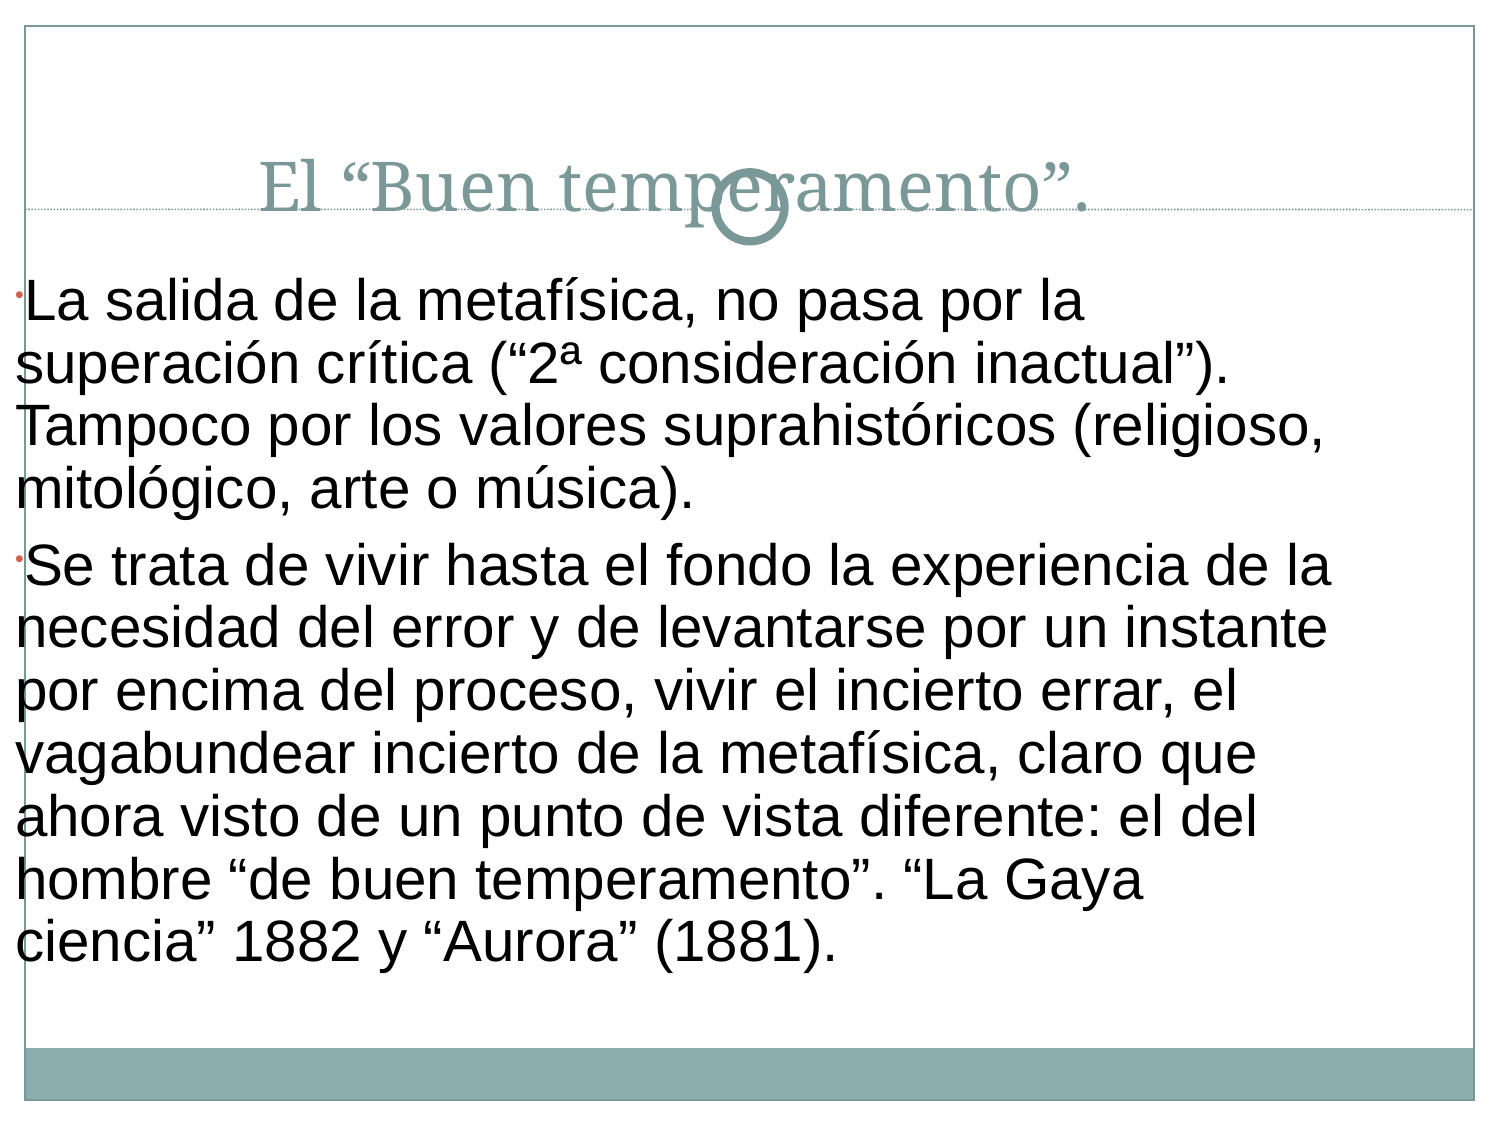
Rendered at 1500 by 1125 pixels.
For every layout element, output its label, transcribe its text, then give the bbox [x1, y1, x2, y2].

title El “Buen temperamento”. [0, 45, 1351, 233]
list La salida de la metafísica, no pasa por la superación crítica (“2ª consideración inactual”). Tampoco por los valores suprahistóricos (religioso, mitológico, arte o música). Se trata de vivir hasta el fondo la experiencia de la necesidad del error y de levantarse por un instante por encima del proceso, vivir el incierto errar, el vagabundear incierto de la metafísica, claro que ahora visto de un punto de vista diferente: el del hombre “de buen temperamento”. “La Gaya ciencia” 1882 y “Aurora” (1881). [0, 262, 1351, 1005]
